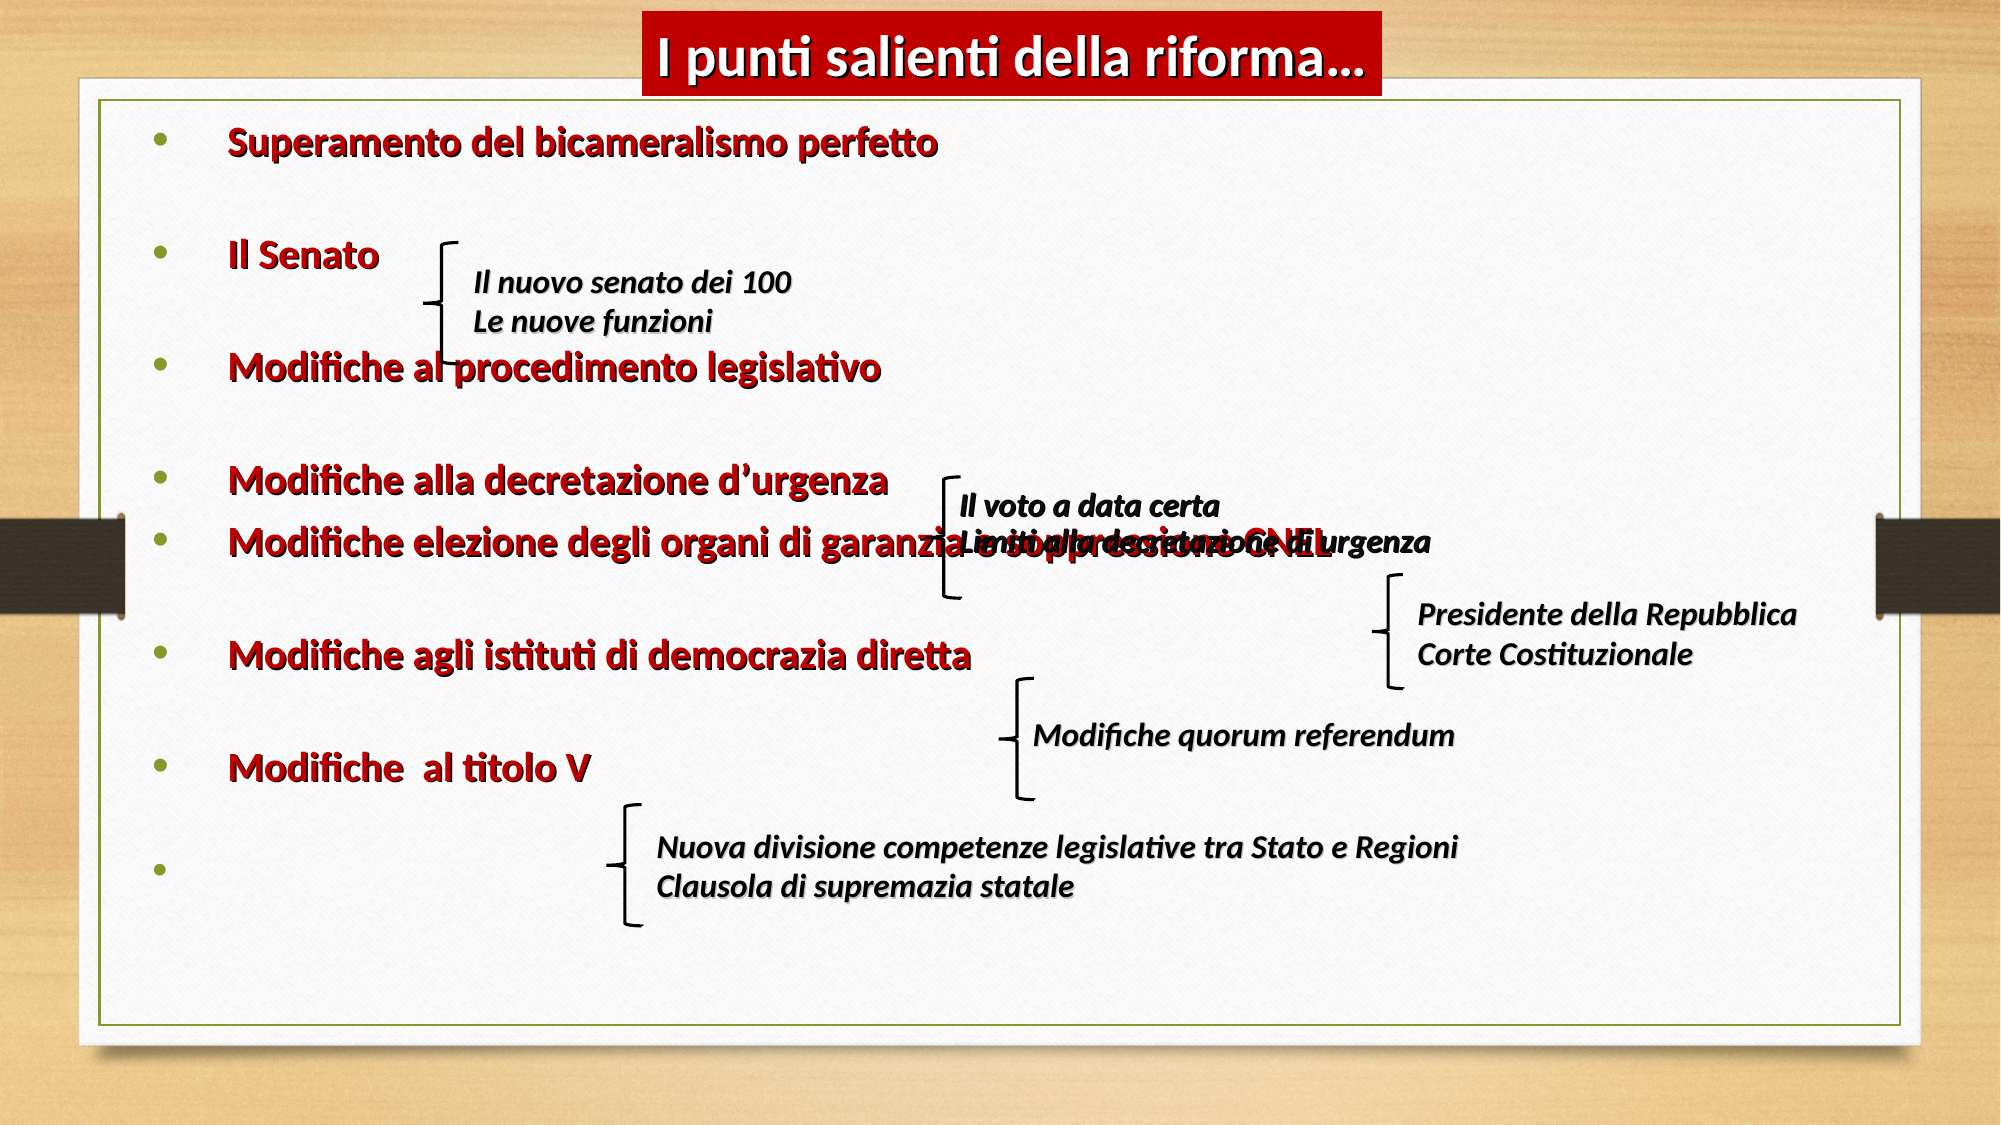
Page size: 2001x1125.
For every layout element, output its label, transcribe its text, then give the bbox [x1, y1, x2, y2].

text_box Il nuovo senato dei 100 Le nuove funzioni [458, 252, 1458, 347]
text_box Il voto a data certa Limiti alla decretazione di urgenza [944, 490, 1650, 565]
text_box Nuova divisione competenze legislative tra Stato e Regioni Clausola di supremazia statale [641, 817, 1646, 914]
text_box I punti salienti della riforma… [642, 11, 1382, 96]
text_box Presidente della Repubblica Corte Costituzionale [1402, 584, 2000, 681]
text_box Superamento del bicameralismo perfetto Il Senato Modifiche al procedimento legislativo Modifiche alla decretazione d’urgenza Modifiche elezione degli organi di garanzia e soppressione CNEL Modifiche agli istituti di democrazia diretta Modifiche al titolo V [137, 0, 1485, 477]
text_box Modifiche quorum referendum [1017, 705, 1646, 761]
